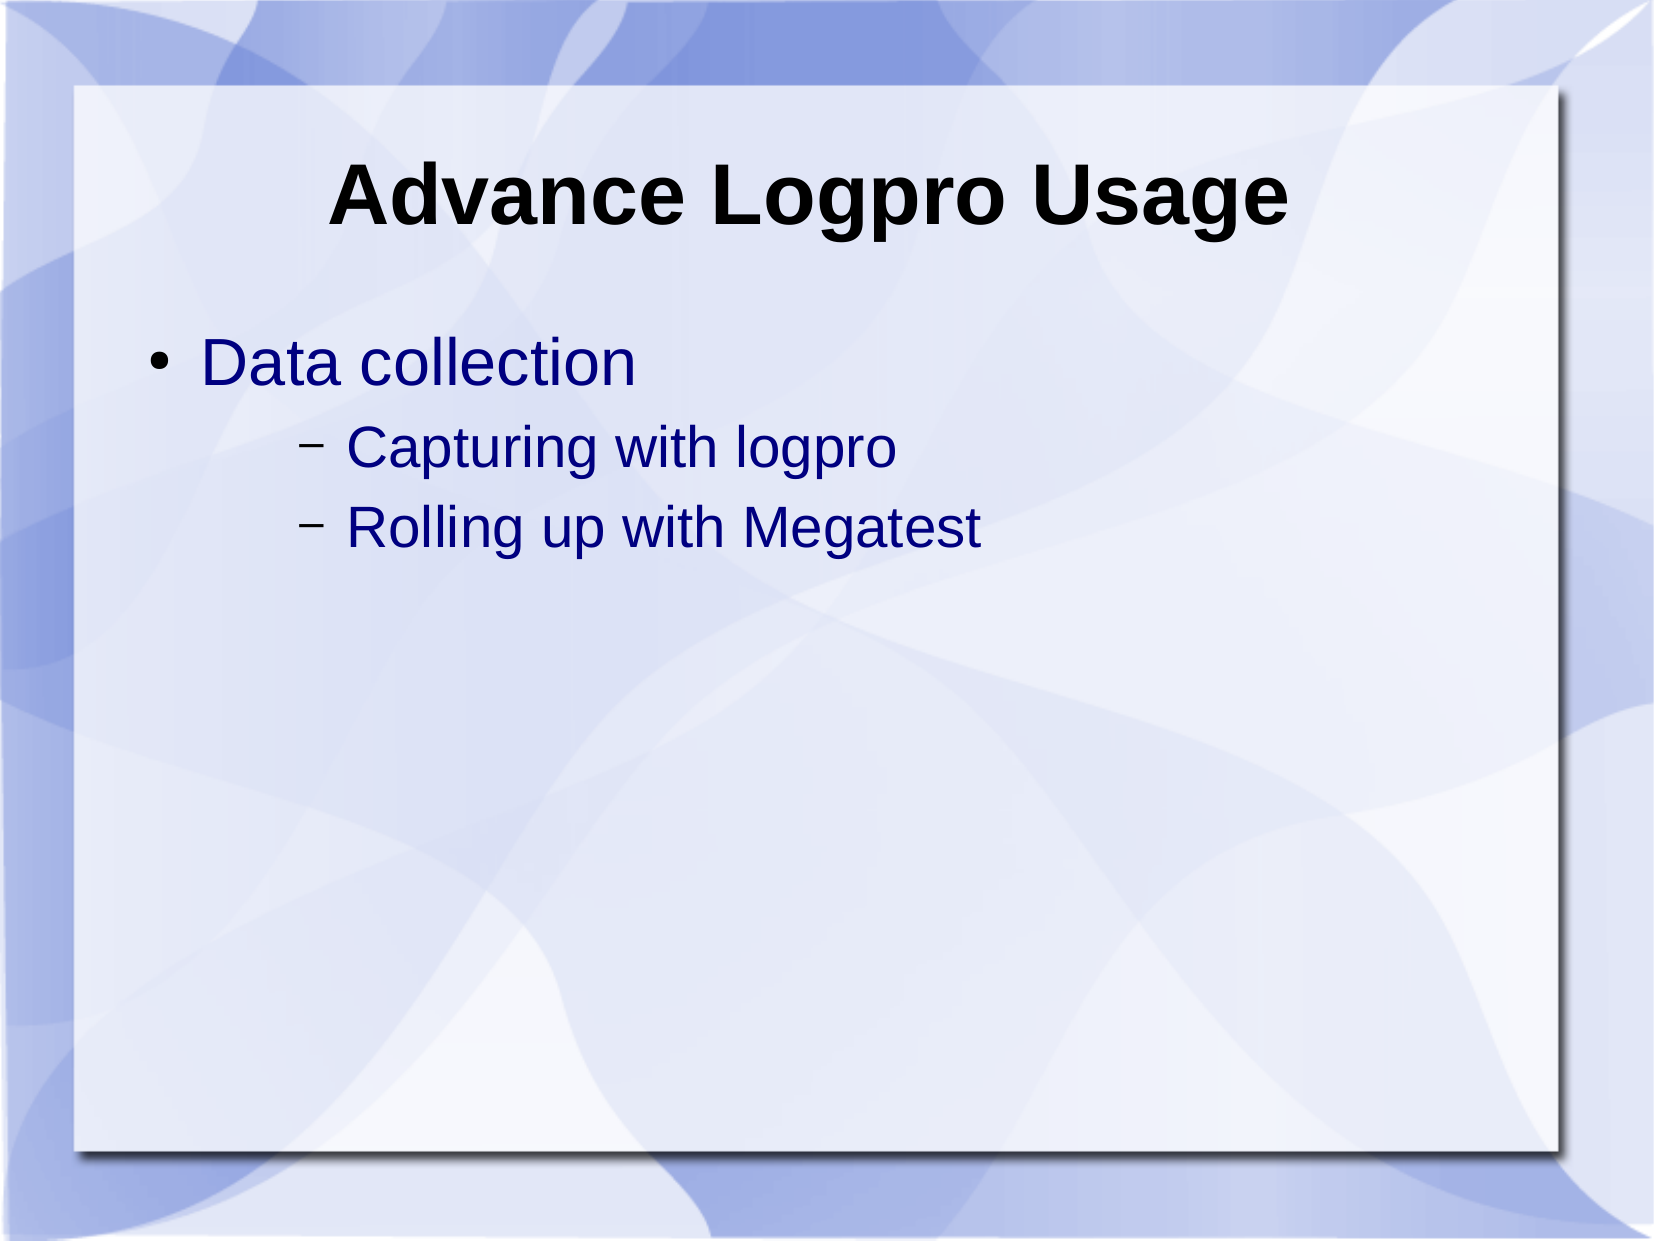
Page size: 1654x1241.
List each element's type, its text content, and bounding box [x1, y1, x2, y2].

title Advance Logpro Usage [82, 90, 1536, 298]
picture [0, 0, 1654, 1241]
list Data collection Capturing with logpro Rolling up with Megatest [129, 324, 1489, 1045]
